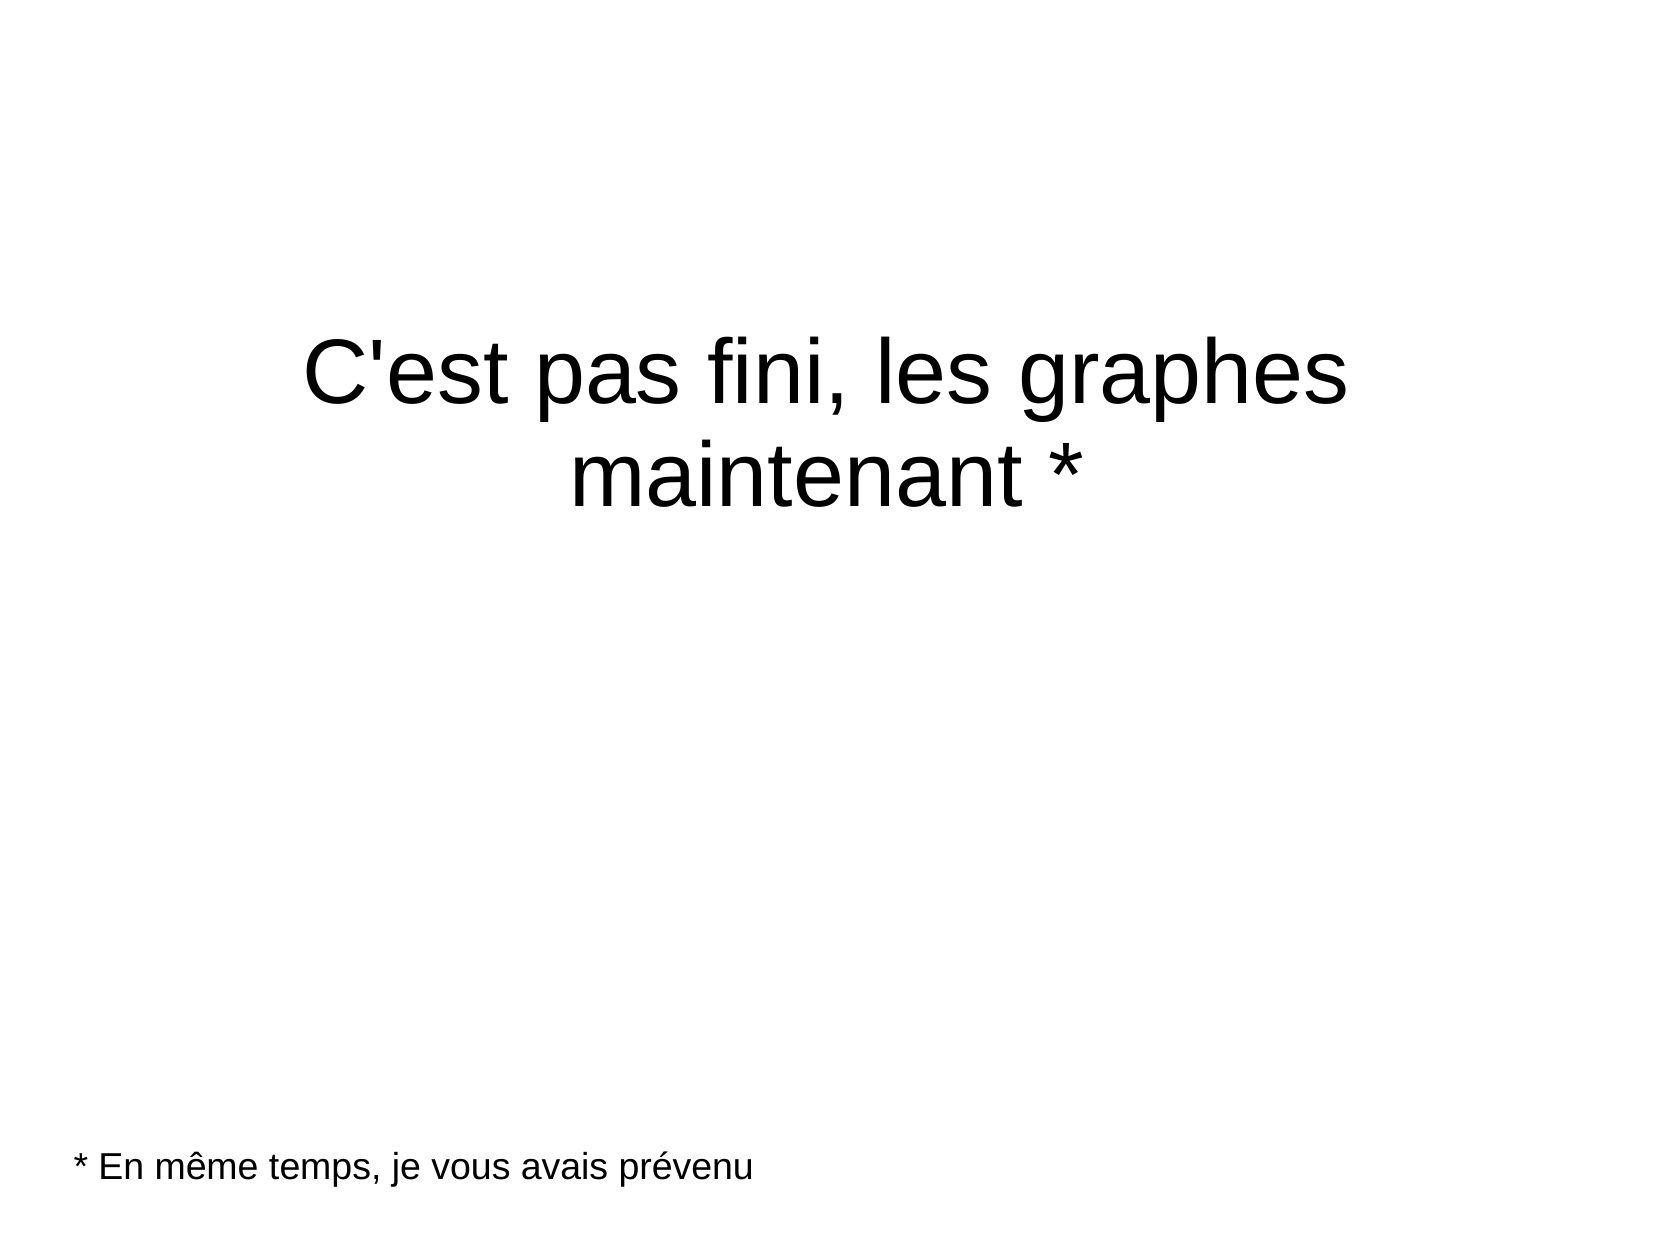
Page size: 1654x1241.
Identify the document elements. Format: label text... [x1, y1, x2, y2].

title C'est pas fini, les graphes maintenant * [82, 320, 1571, 528]
text_box * En même temps, je vous avais prévenu [58, 1138, 770, 1196]
